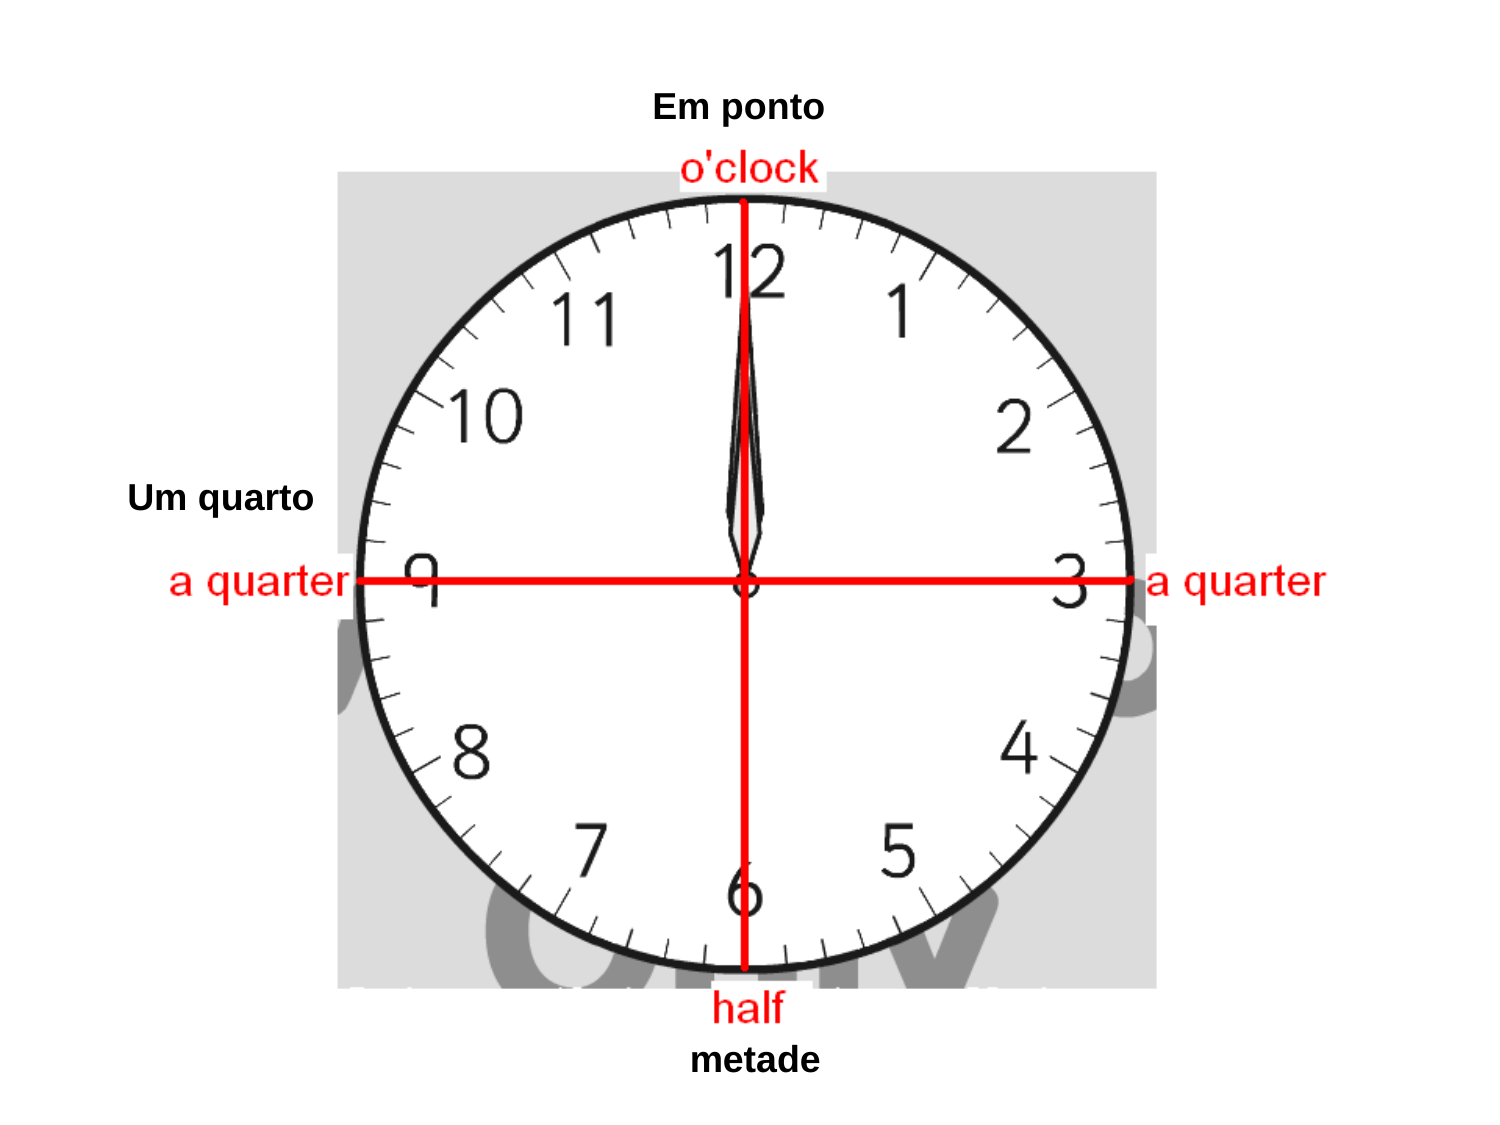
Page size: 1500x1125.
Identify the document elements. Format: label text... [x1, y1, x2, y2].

text_box Em ponto [637, 75, 901, 135]
text_box Um quarto [112, 465, 338, 526]
text_box metade [674, 1027, 938, 1088]
picture [169, 75, 1332, 1050]
